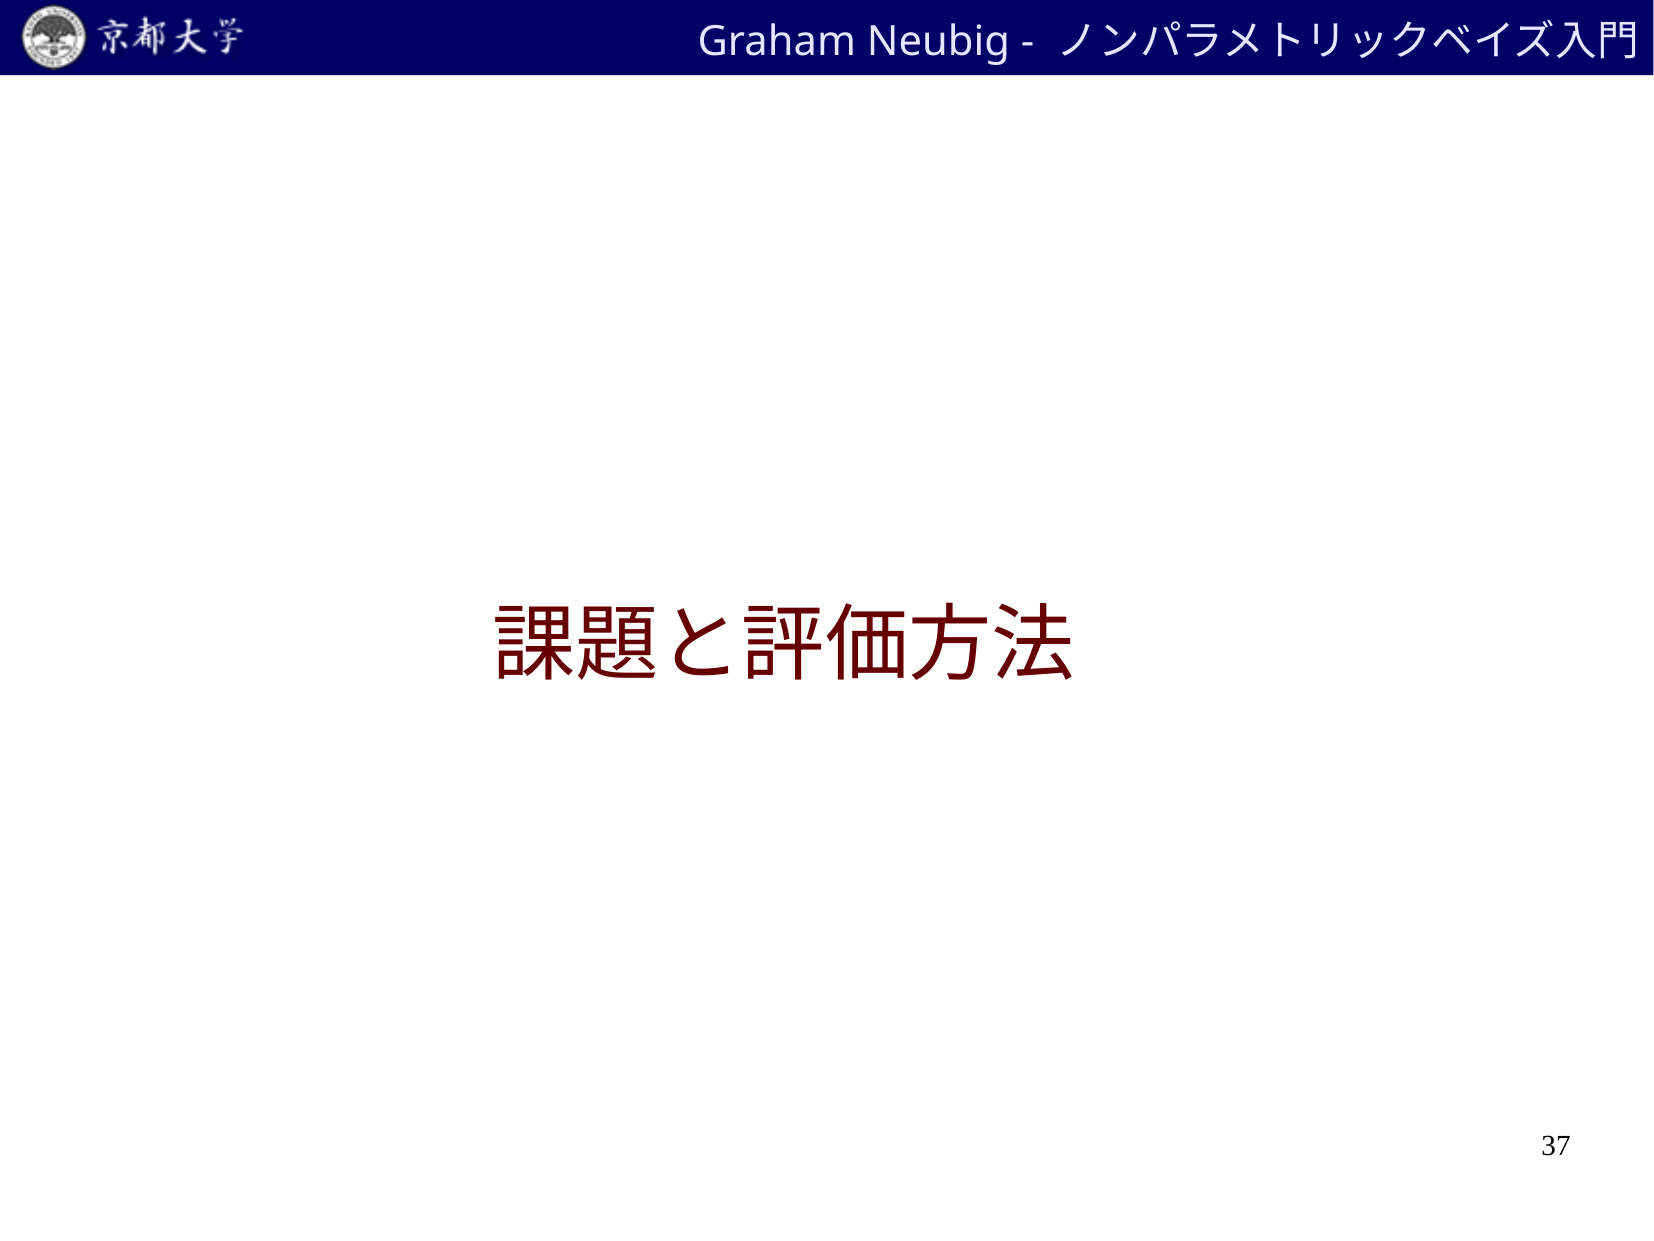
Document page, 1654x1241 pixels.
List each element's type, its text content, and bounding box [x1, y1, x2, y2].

title 課題と評価方法 [39, 549, 1528, 726]
picture [0, 0, 247, 70]
